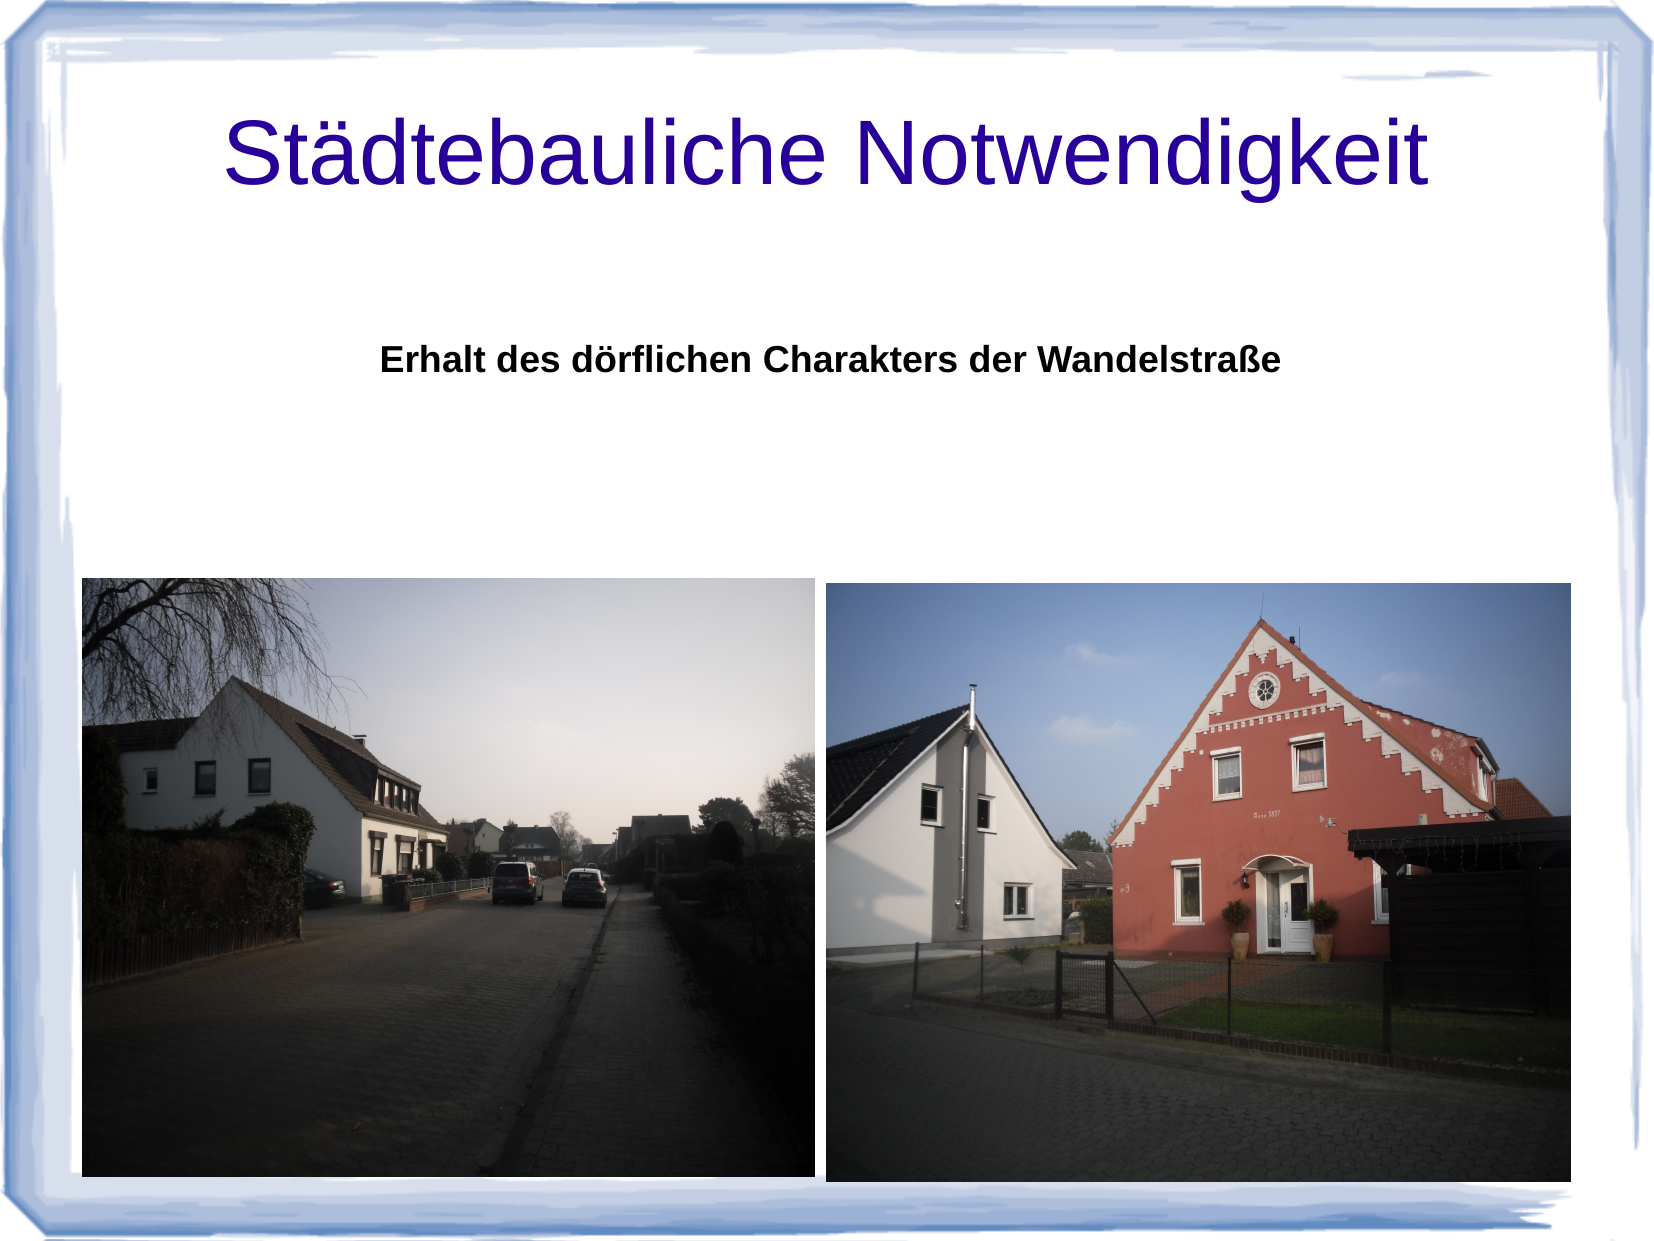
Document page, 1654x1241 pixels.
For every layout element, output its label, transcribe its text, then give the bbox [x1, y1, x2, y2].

picture [0, 0, 1654, 1241]
title Städtebauliche Notwendigkeit [82, 49, 1571, 257]
text_box Erhalt des dörflichen Charakters der Wandelstraße [259, 330, 1394, 389]
